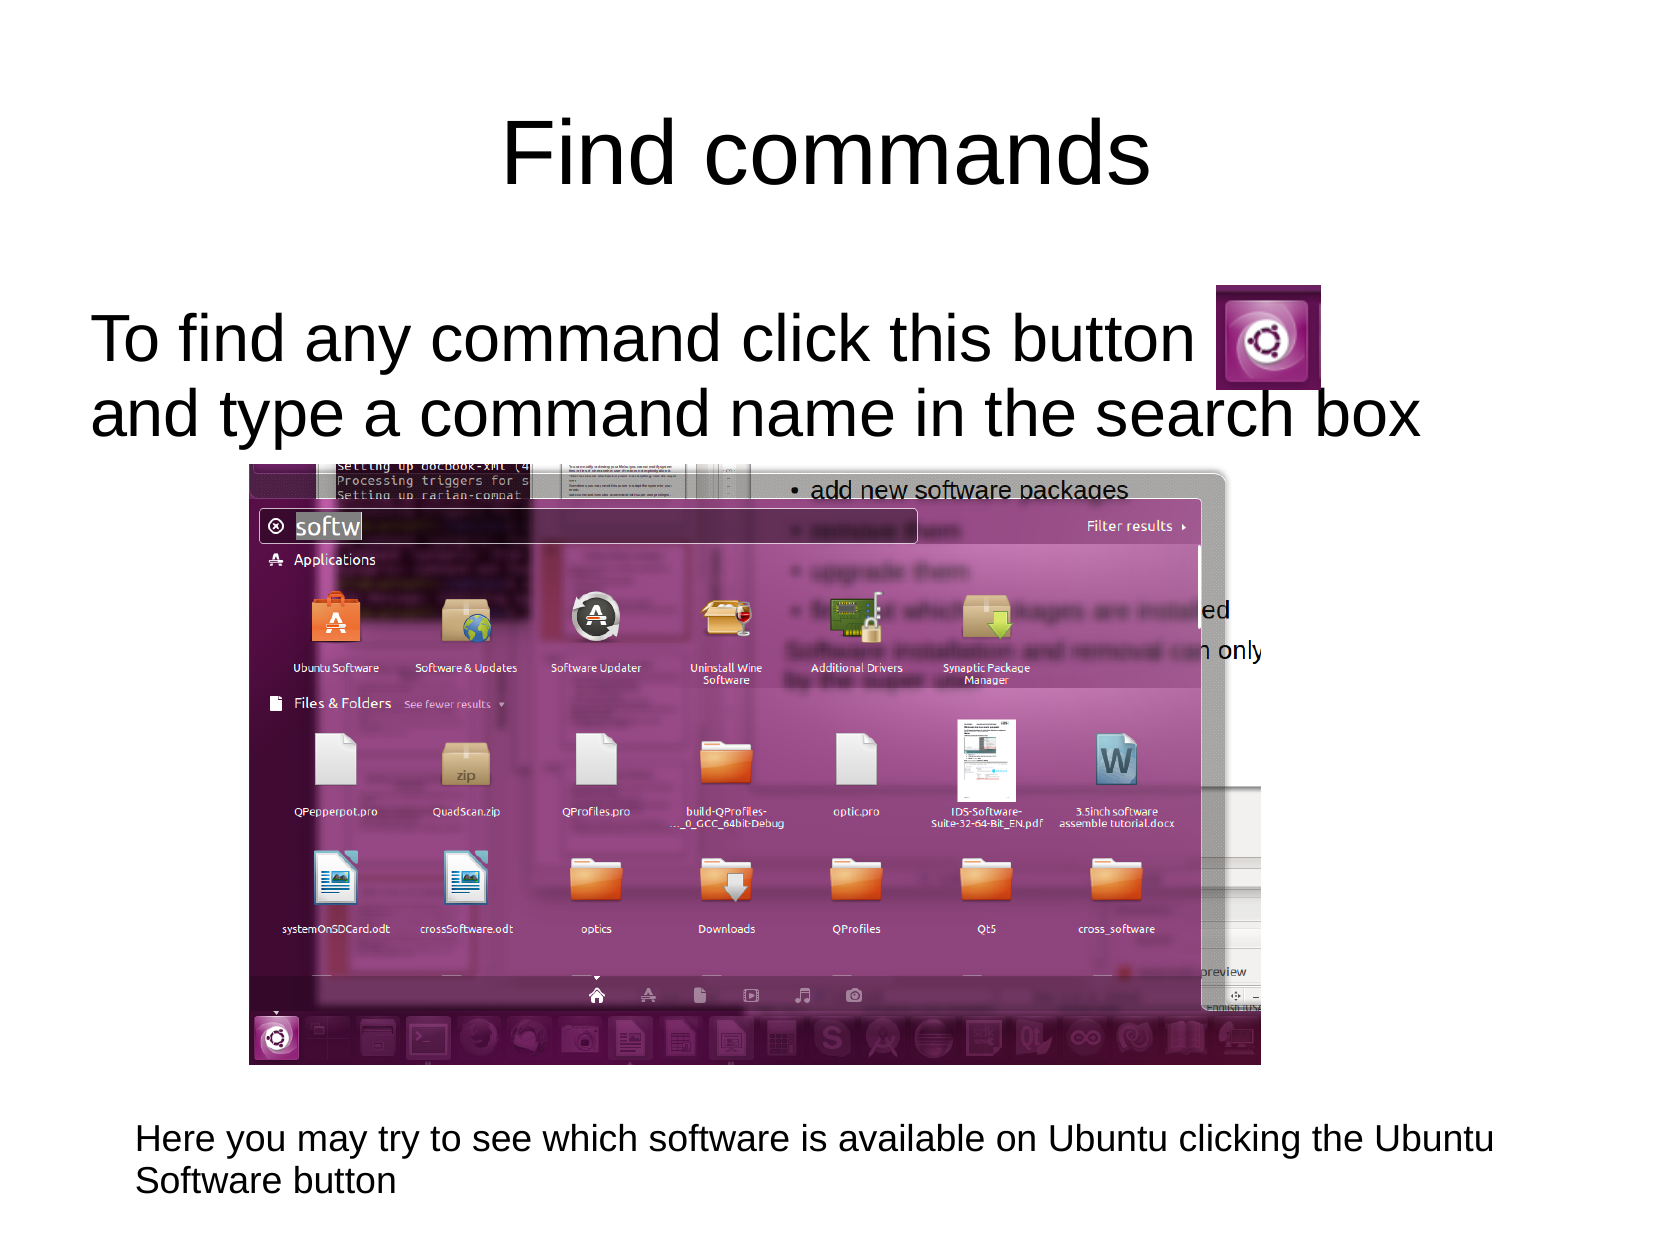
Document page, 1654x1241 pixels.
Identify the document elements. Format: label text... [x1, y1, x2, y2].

list To find any command click this button and type a command name in the search box [90, 300, 1579, 1021]
text_box Here you may try to see which software is available on Ubuntu clicking the Ubuntu Software button [120, 1110, 1561, 1209]
picture [249, 464, 1261, 1066]
picture [1216, 285, 1321, 391]
title Find commands [82, 49, 1571, 257]
